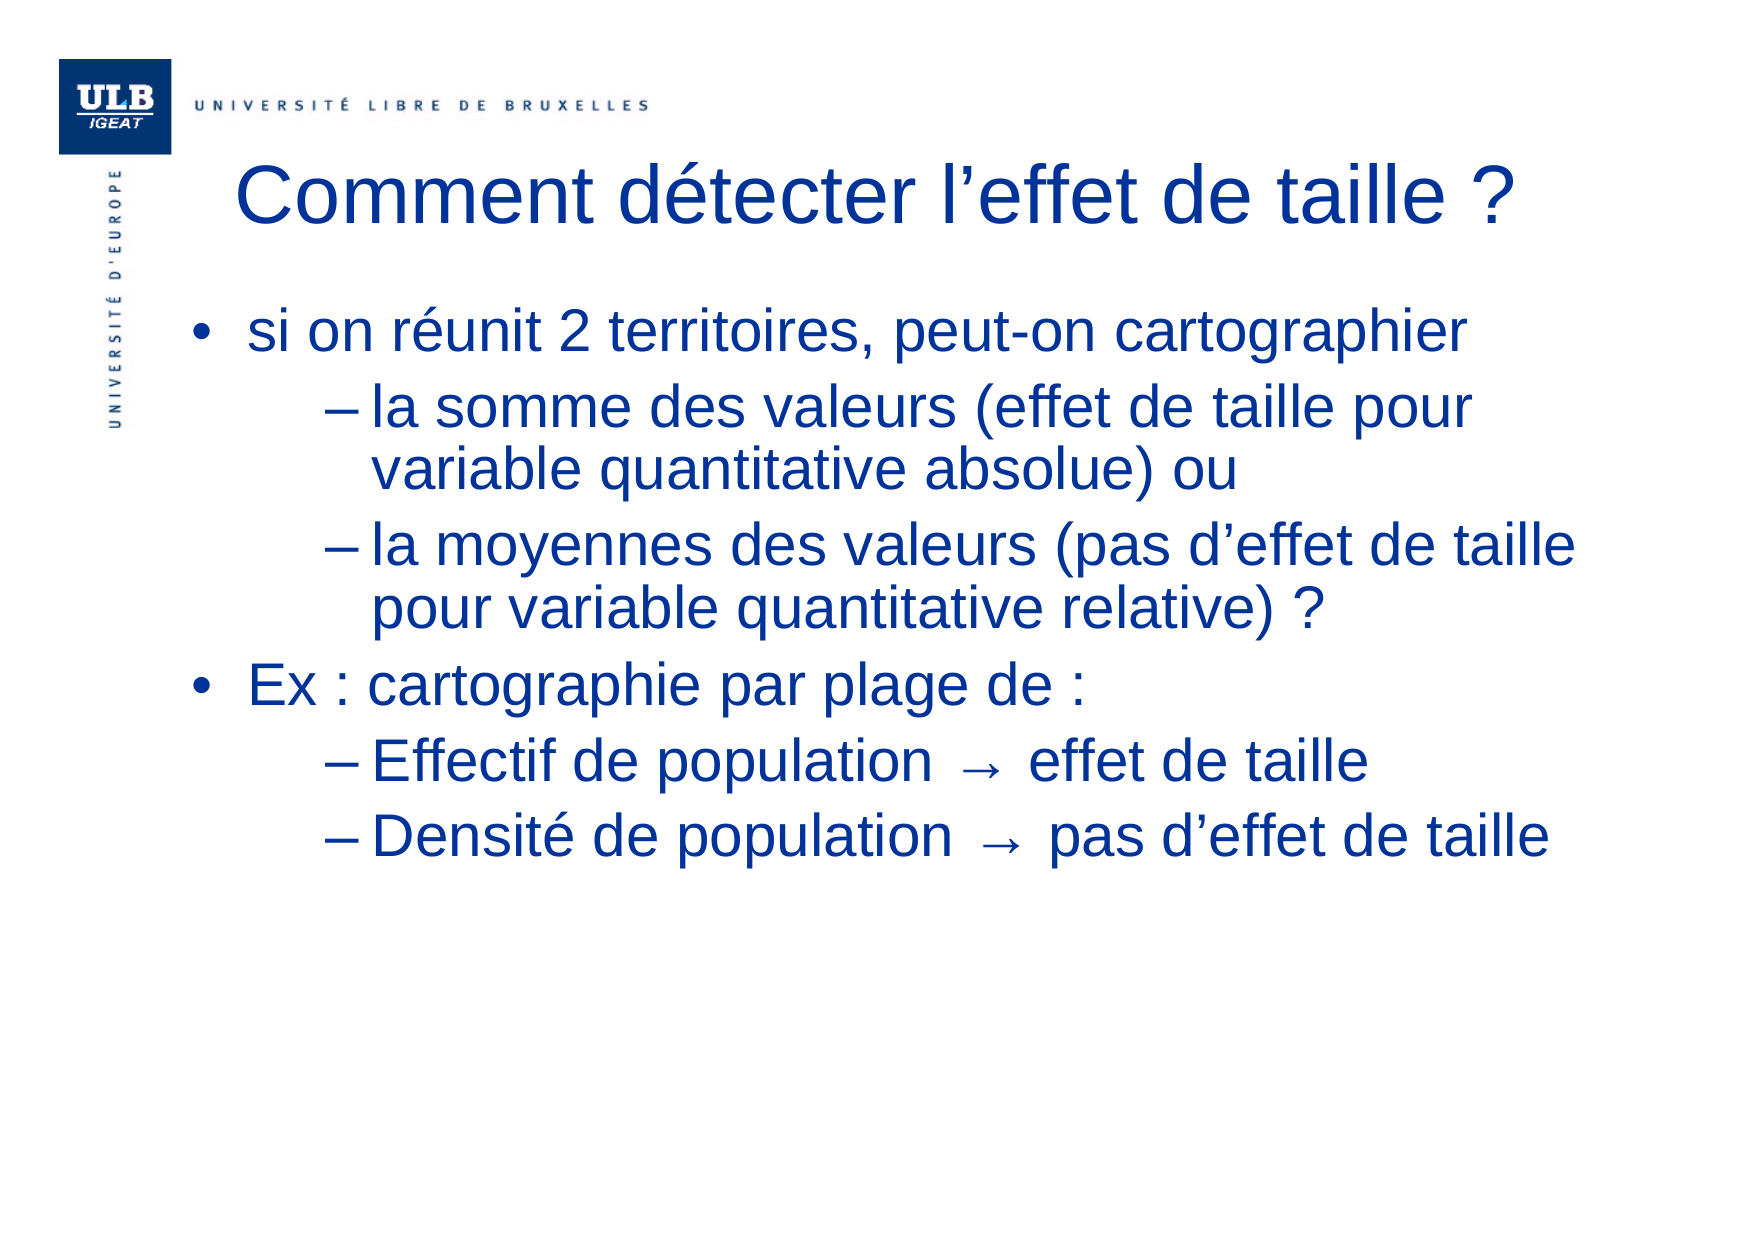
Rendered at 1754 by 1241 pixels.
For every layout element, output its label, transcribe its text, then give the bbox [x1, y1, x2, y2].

list si on réunit 2 territoires, peut-on cartographier la somme des valeurs (effet de taille pour variable quantitative absolue) ou la moyennes des valeurs (pas d’effet de taille pour variable quantitative relative) ? Ex : cartographie par plage de : Effectif de population → effet de taille Densité de population → pas d’effet de taille [140, 301, 1681, 1241]
title Comment détecter l’effet de taille ? [140, 79, 1613, 301]
picture [59, 59, 1695, 1182]
